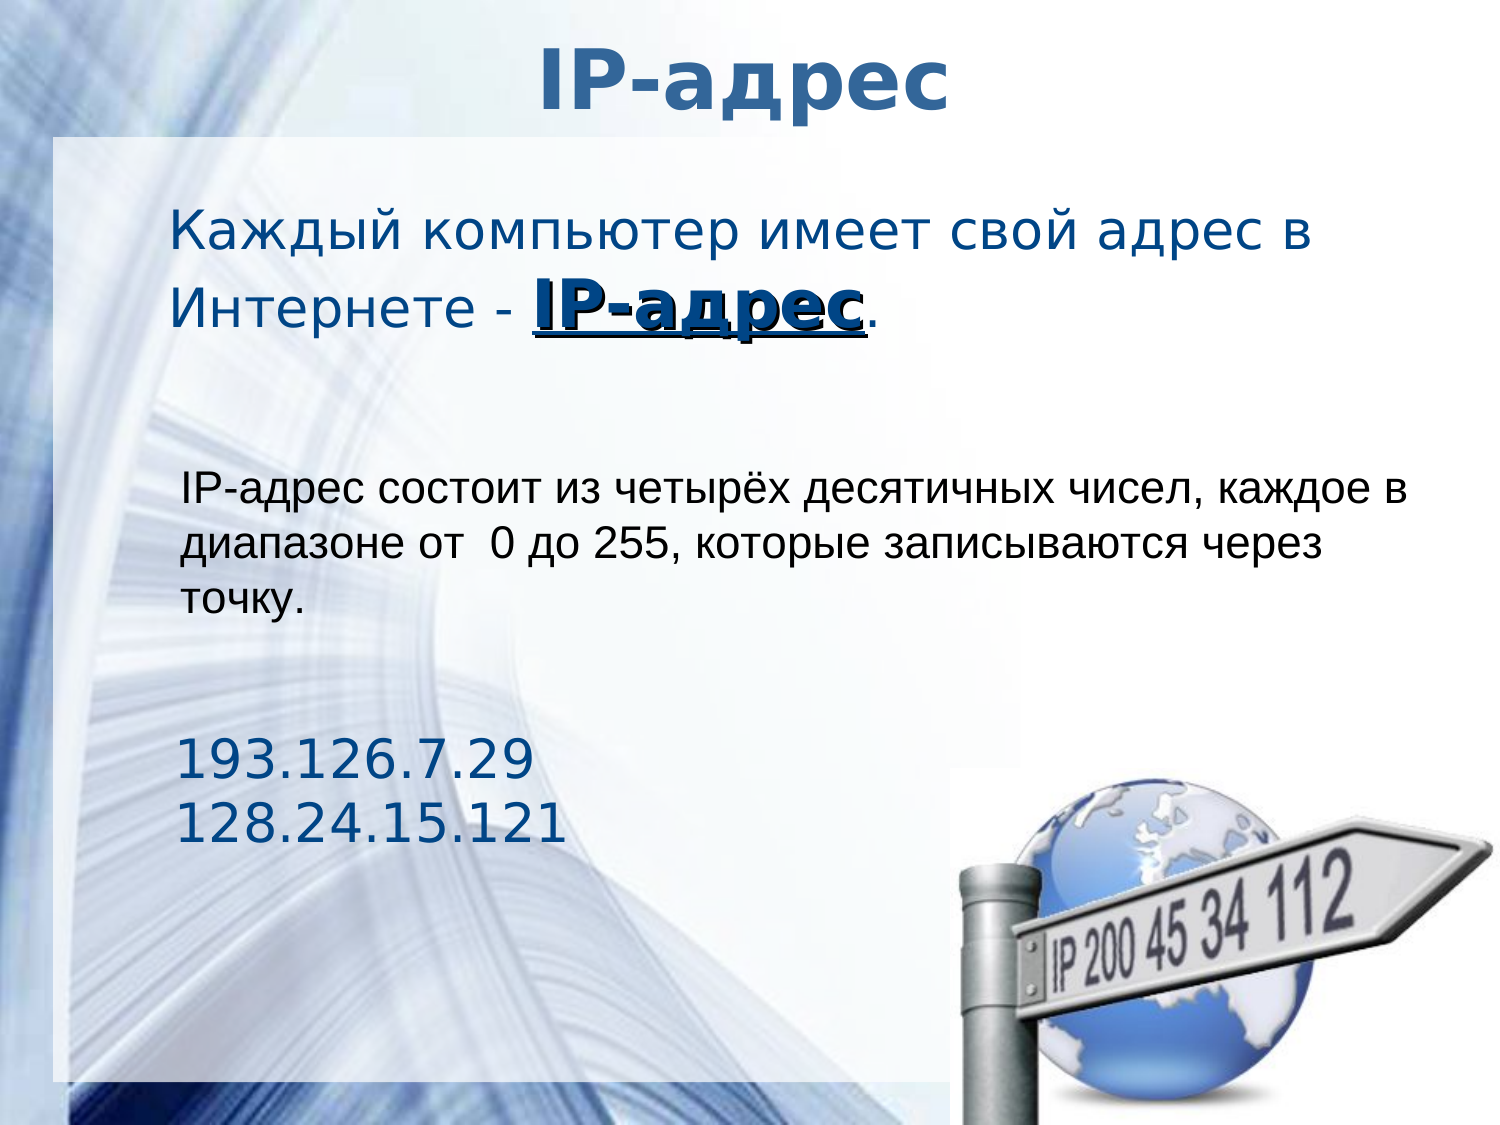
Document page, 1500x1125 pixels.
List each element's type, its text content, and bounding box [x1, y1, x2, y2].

text_box Каждый компьютер имеет свой адрес в Интернете - IP-адрес. [153, 188, 1394, 595]
picture [0, 0, 1500, 1125]
text_box IP-адрес состоит из четырёх десятичных чисел, каждое в диапазоне от 0 до 255, которые записываются через точку. [165, 450, 1430, 686]
text_box 193.126.7.29 128.24.15.121 [159, 716, 1140, 969]
text_box IP-адрес [521, 19, 967, 134]
